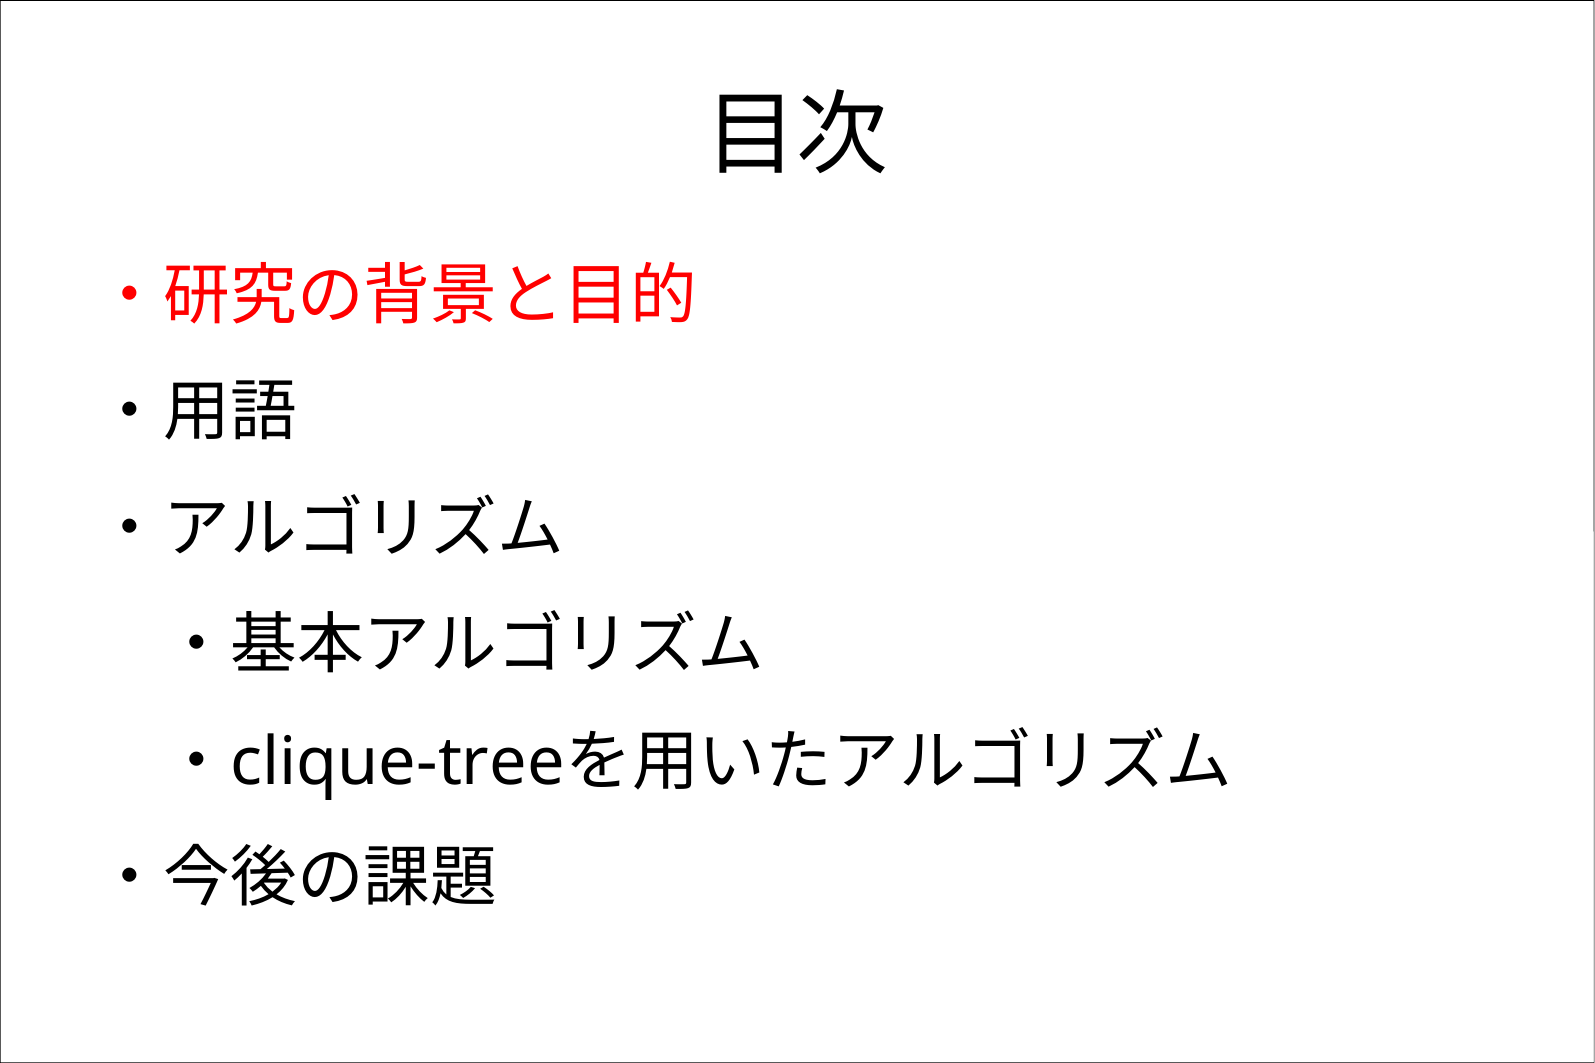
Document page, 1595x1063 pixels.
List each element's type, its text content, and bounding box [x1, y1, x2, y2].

text_box 目次 [79, 39, 1514, 223]
text_box ・研究の背景と目的 ・用語 ・アルゴリズム ・基本アルゴリズム ・clique-treeを用いたアルゴリズム ・今後の課題 [79, 248, 1514, 935]
